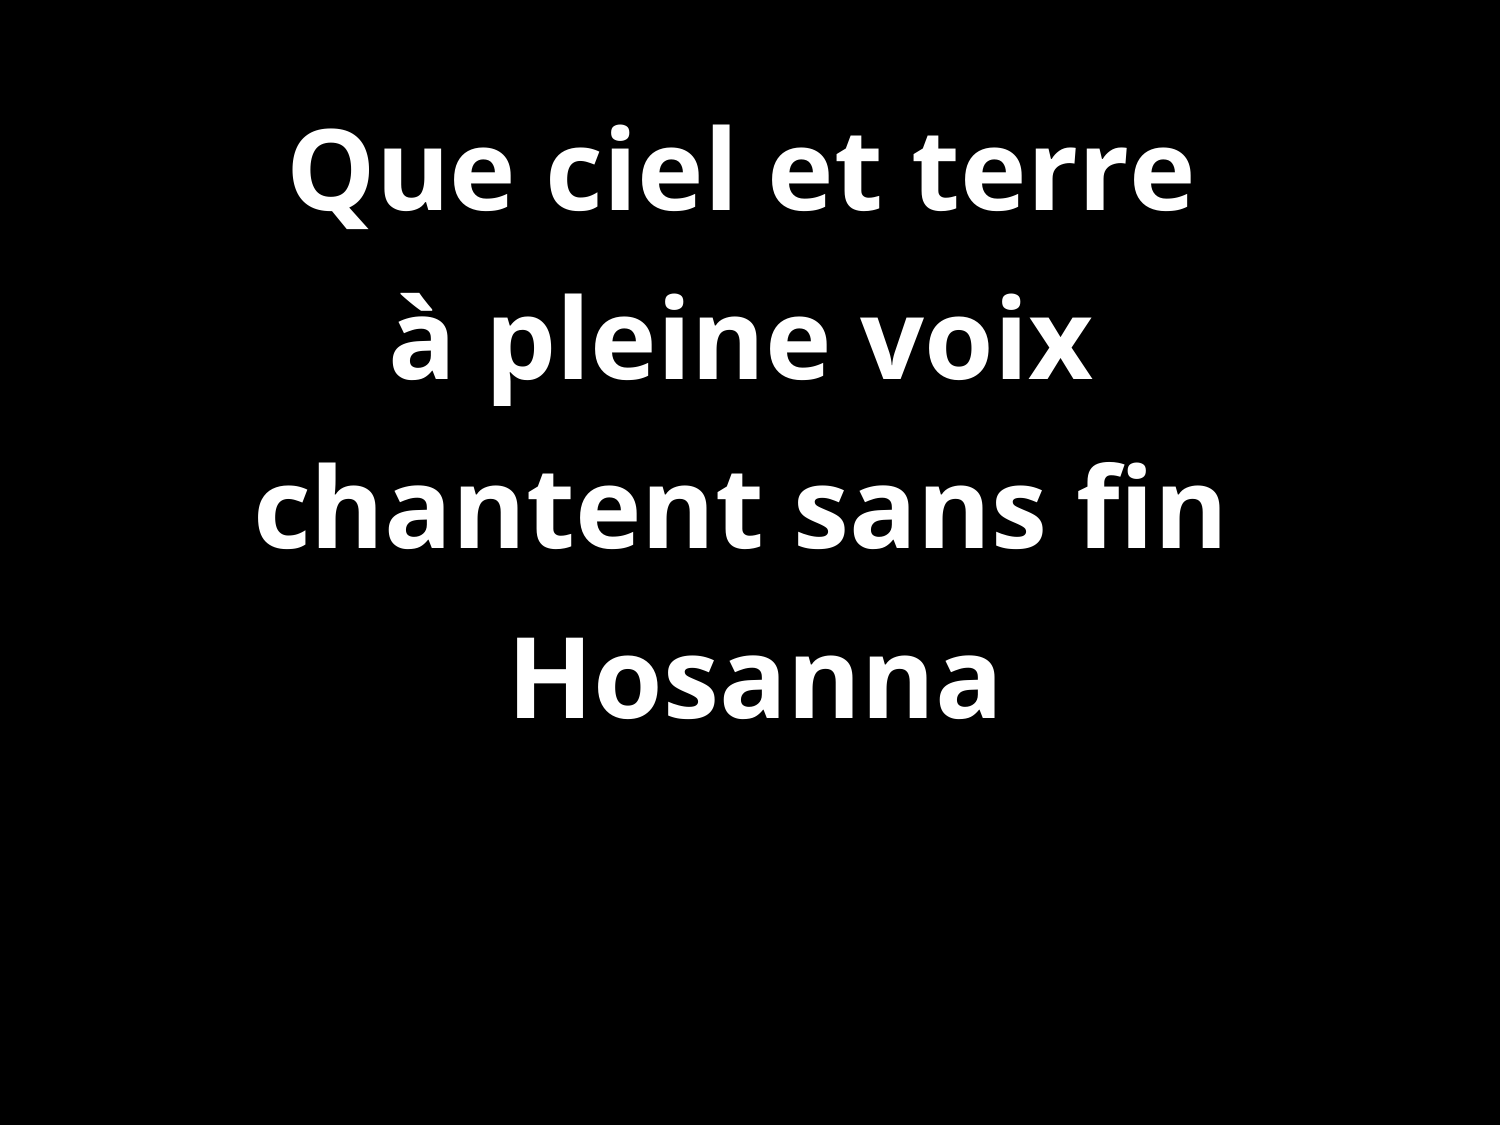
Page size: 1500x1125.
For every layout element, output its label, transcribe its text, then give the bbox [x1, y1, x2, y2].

text_box Que ciel et terre à pleine voix chantent sans fin Hosanna [11, 90, 1500, 1005]
